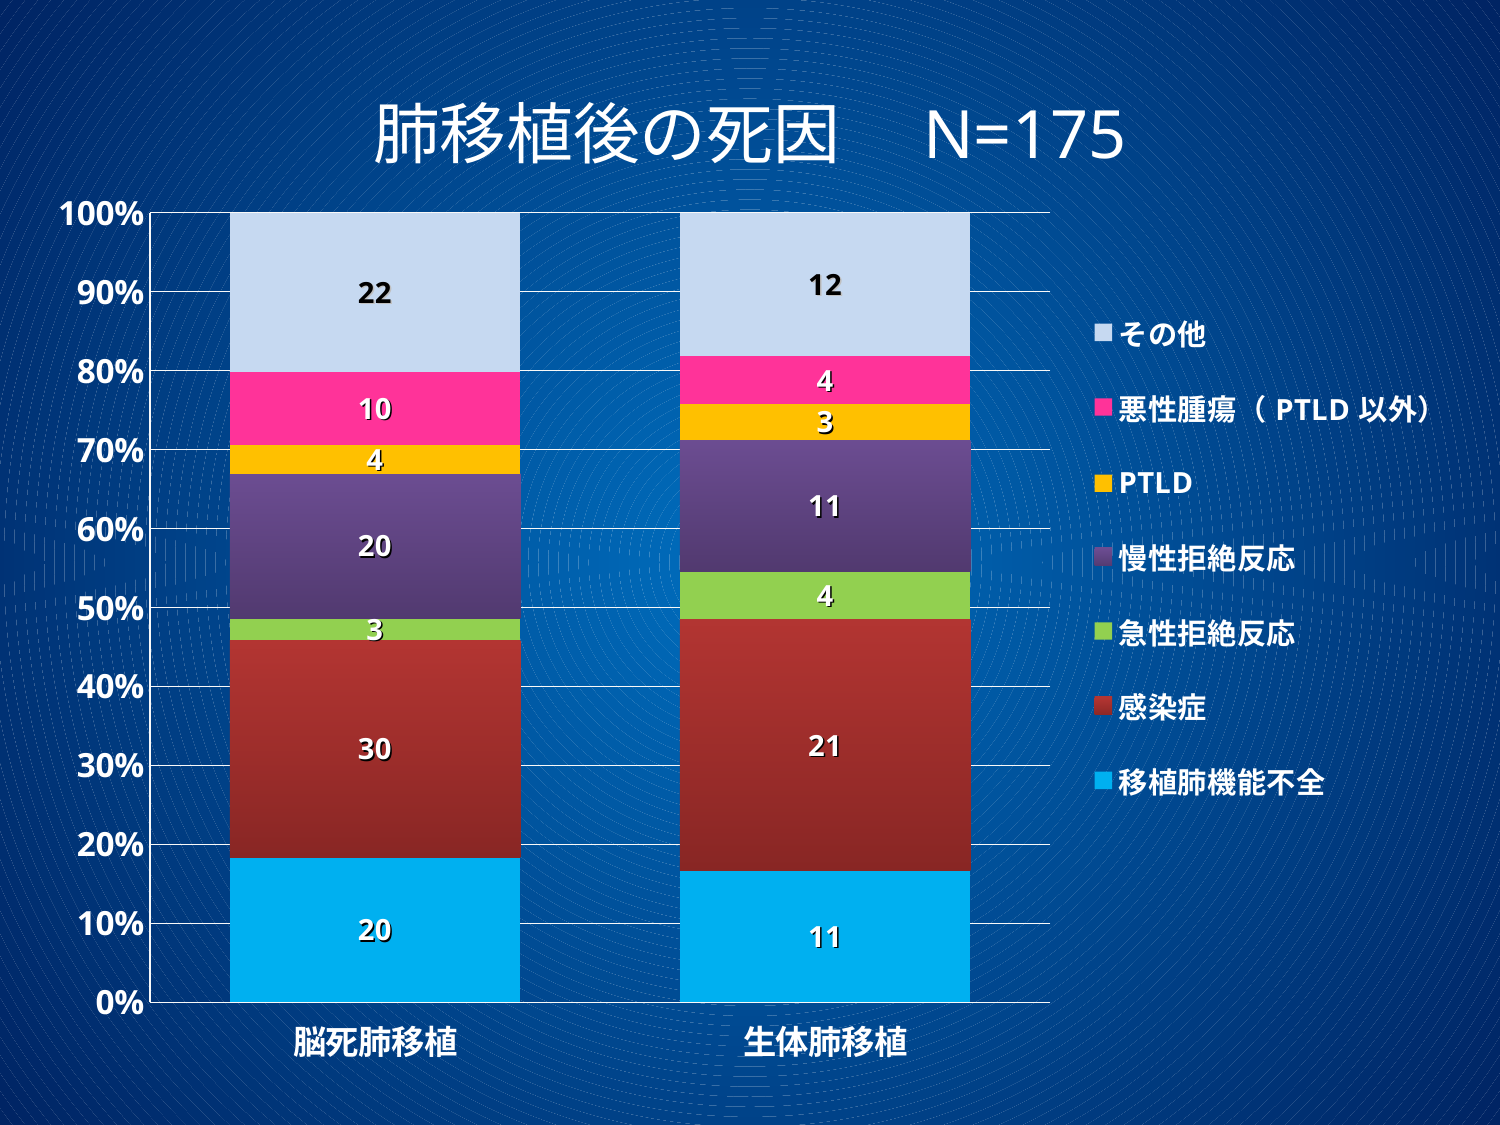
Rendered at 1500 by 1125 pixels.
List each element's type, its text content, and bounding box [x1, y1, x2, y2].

title 肺移植後の死因 N=175 [312, 78, 1188, 172]
chart [29, 172, 1464, 1083]
